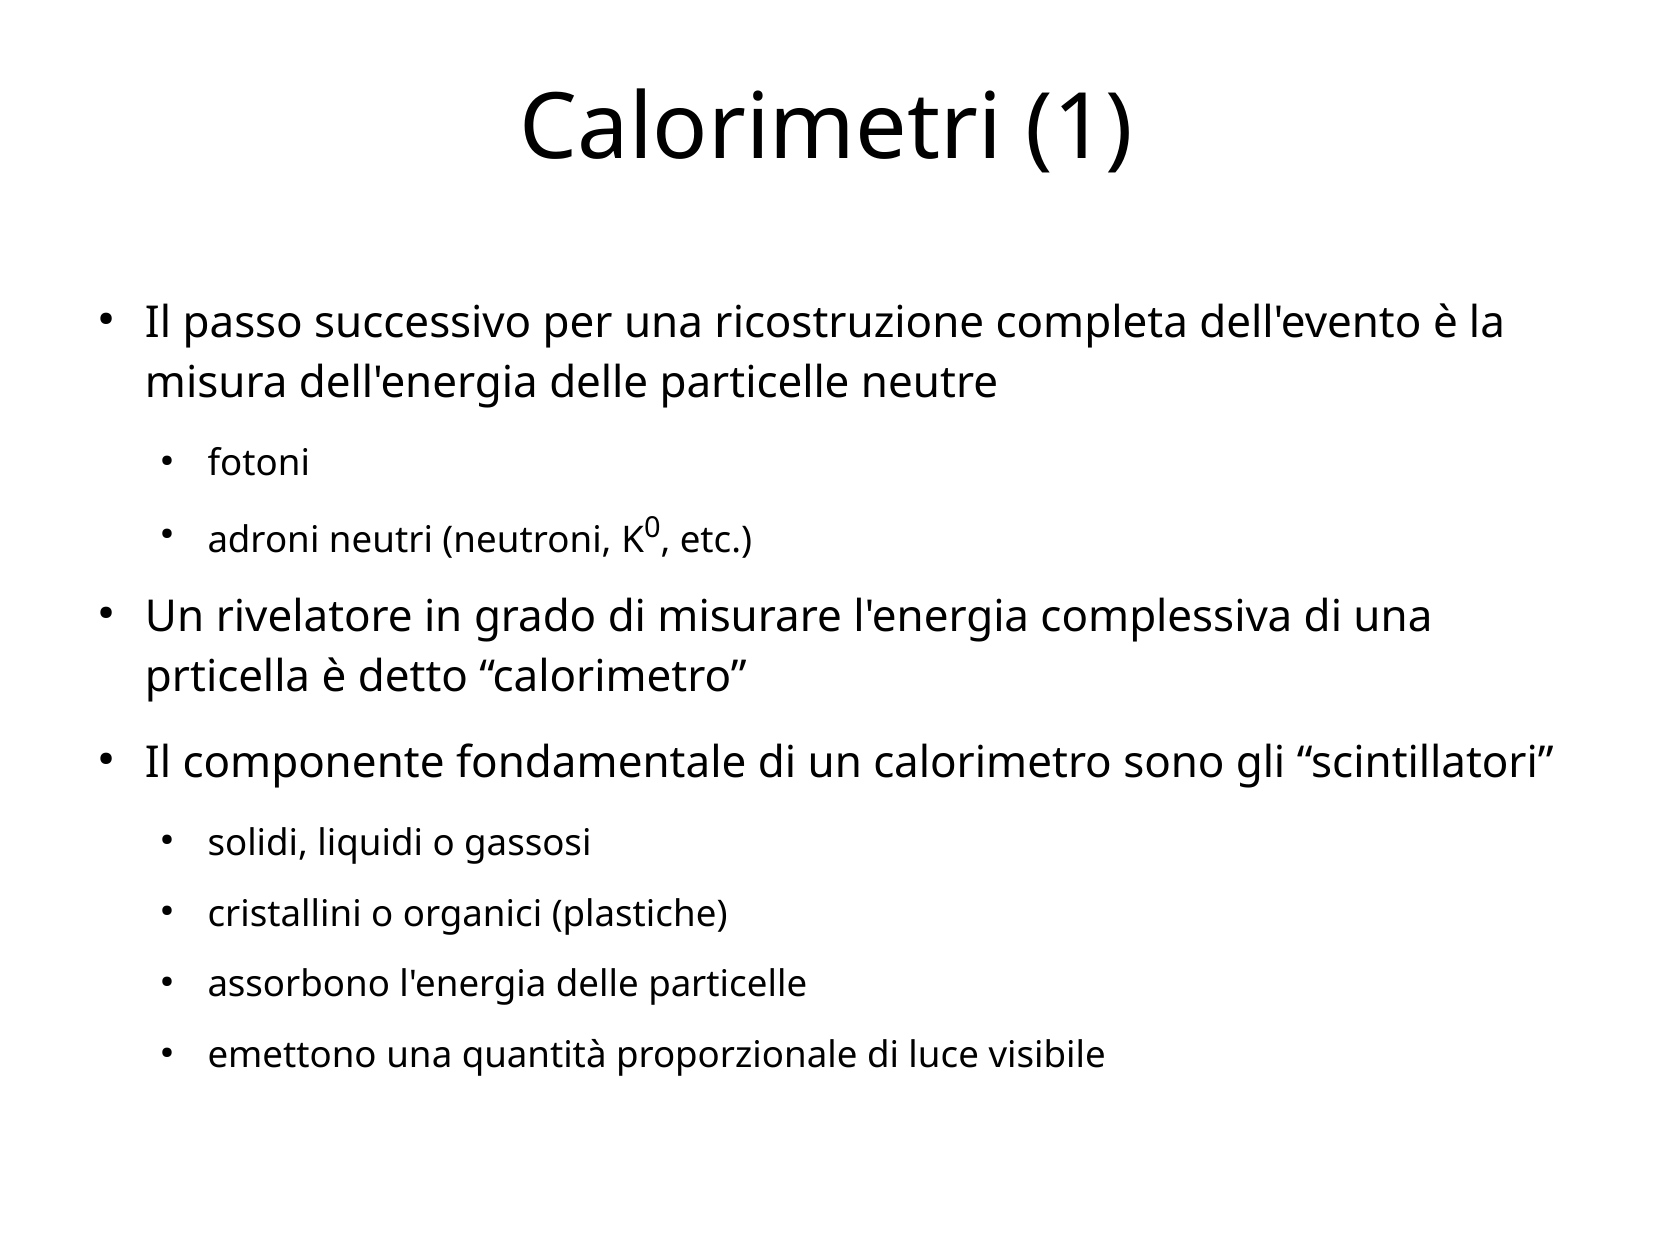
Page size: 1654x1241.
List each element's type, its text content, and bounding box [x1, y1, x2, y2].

list Il passo successivo per una ricostruzione completa dell'evento è la misura dell'energia delle particelle neutre fotoni adroni neutri (neutroni, K0, etc.) Un rivelatore in grado di misurare l'energia complessiva di una prticella è detto “calorimetro” Il componente fondamentale di un calorimetro sono gli “scintillatori” solidi, liquidi o gassosi cristallini o organici (plastiche) assorbono l'energia delle particelle emettono una quantità proporzionale di luce visibile [82, 290, 1571, 1109]
title Calorimetri (1) [82, 19, 1571, 227]
